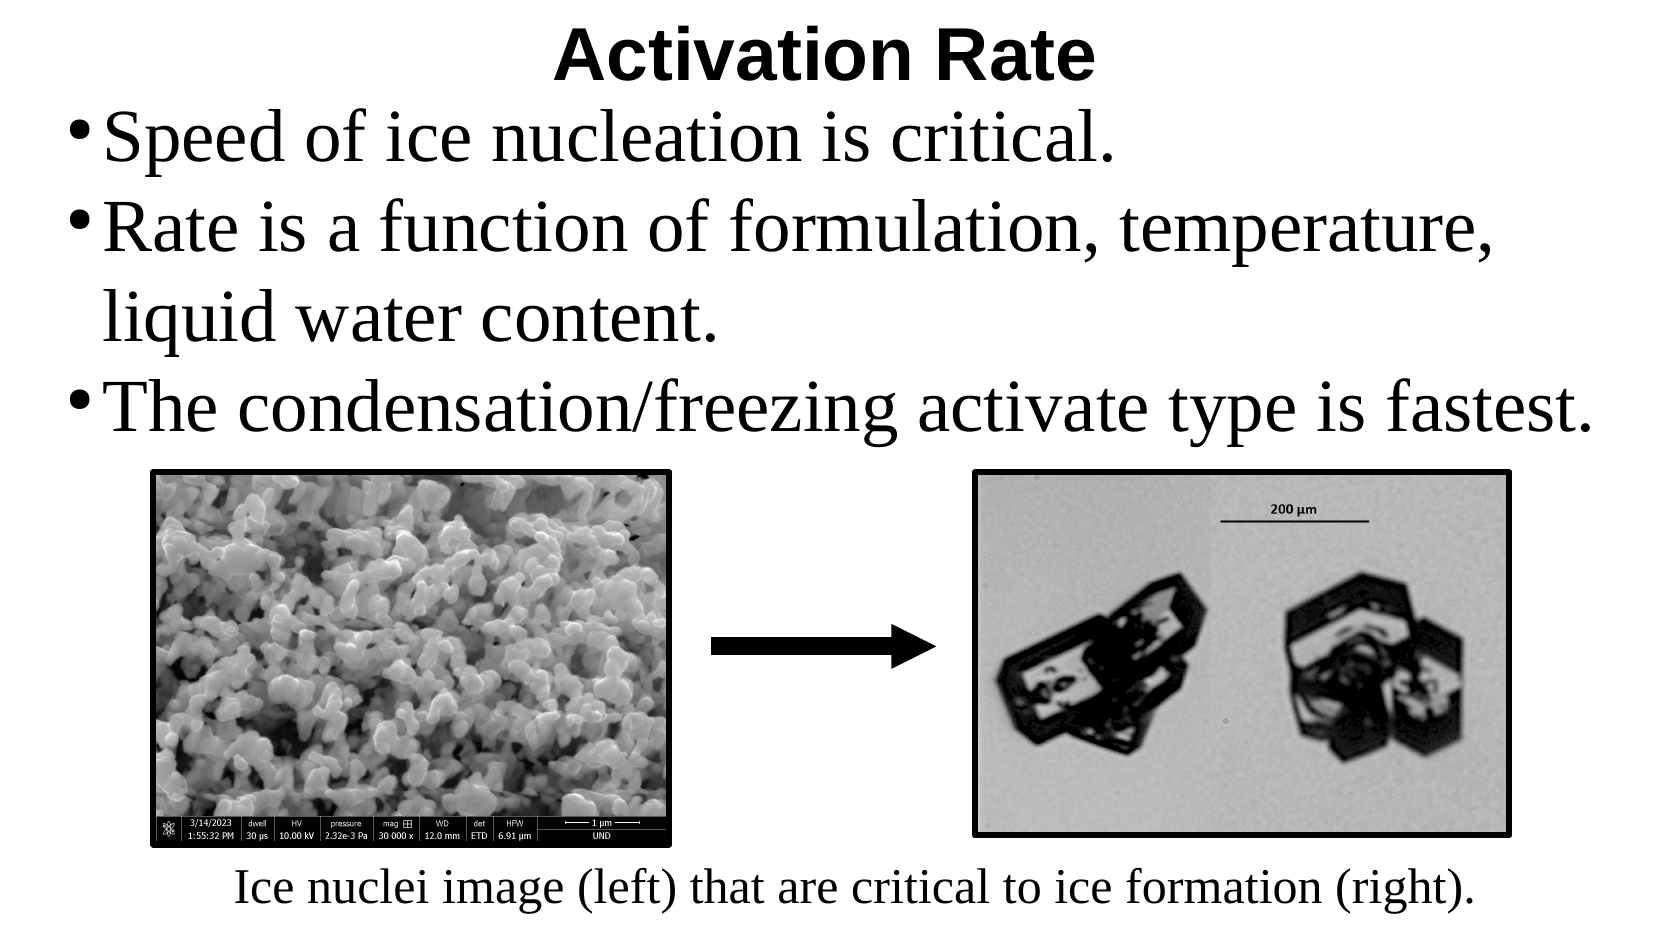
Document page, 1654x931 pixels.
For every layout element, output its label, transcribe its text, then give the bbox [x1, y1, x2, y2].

picture [977, 475, 1507, 833]
text_box Speed of ice nucleation is critical. Rate is a function of formulation, temperature, liquid water content. The condensation/freezing activate type is fastest. [21, 79, 1641, 454]
title Activation Rate [0, 0, 1654, 101]
picture [156, 475, 667, 842]
text_box Ice nuclei image (left) that are critical to ice formation (right). [178, 851, 1546, 925]
